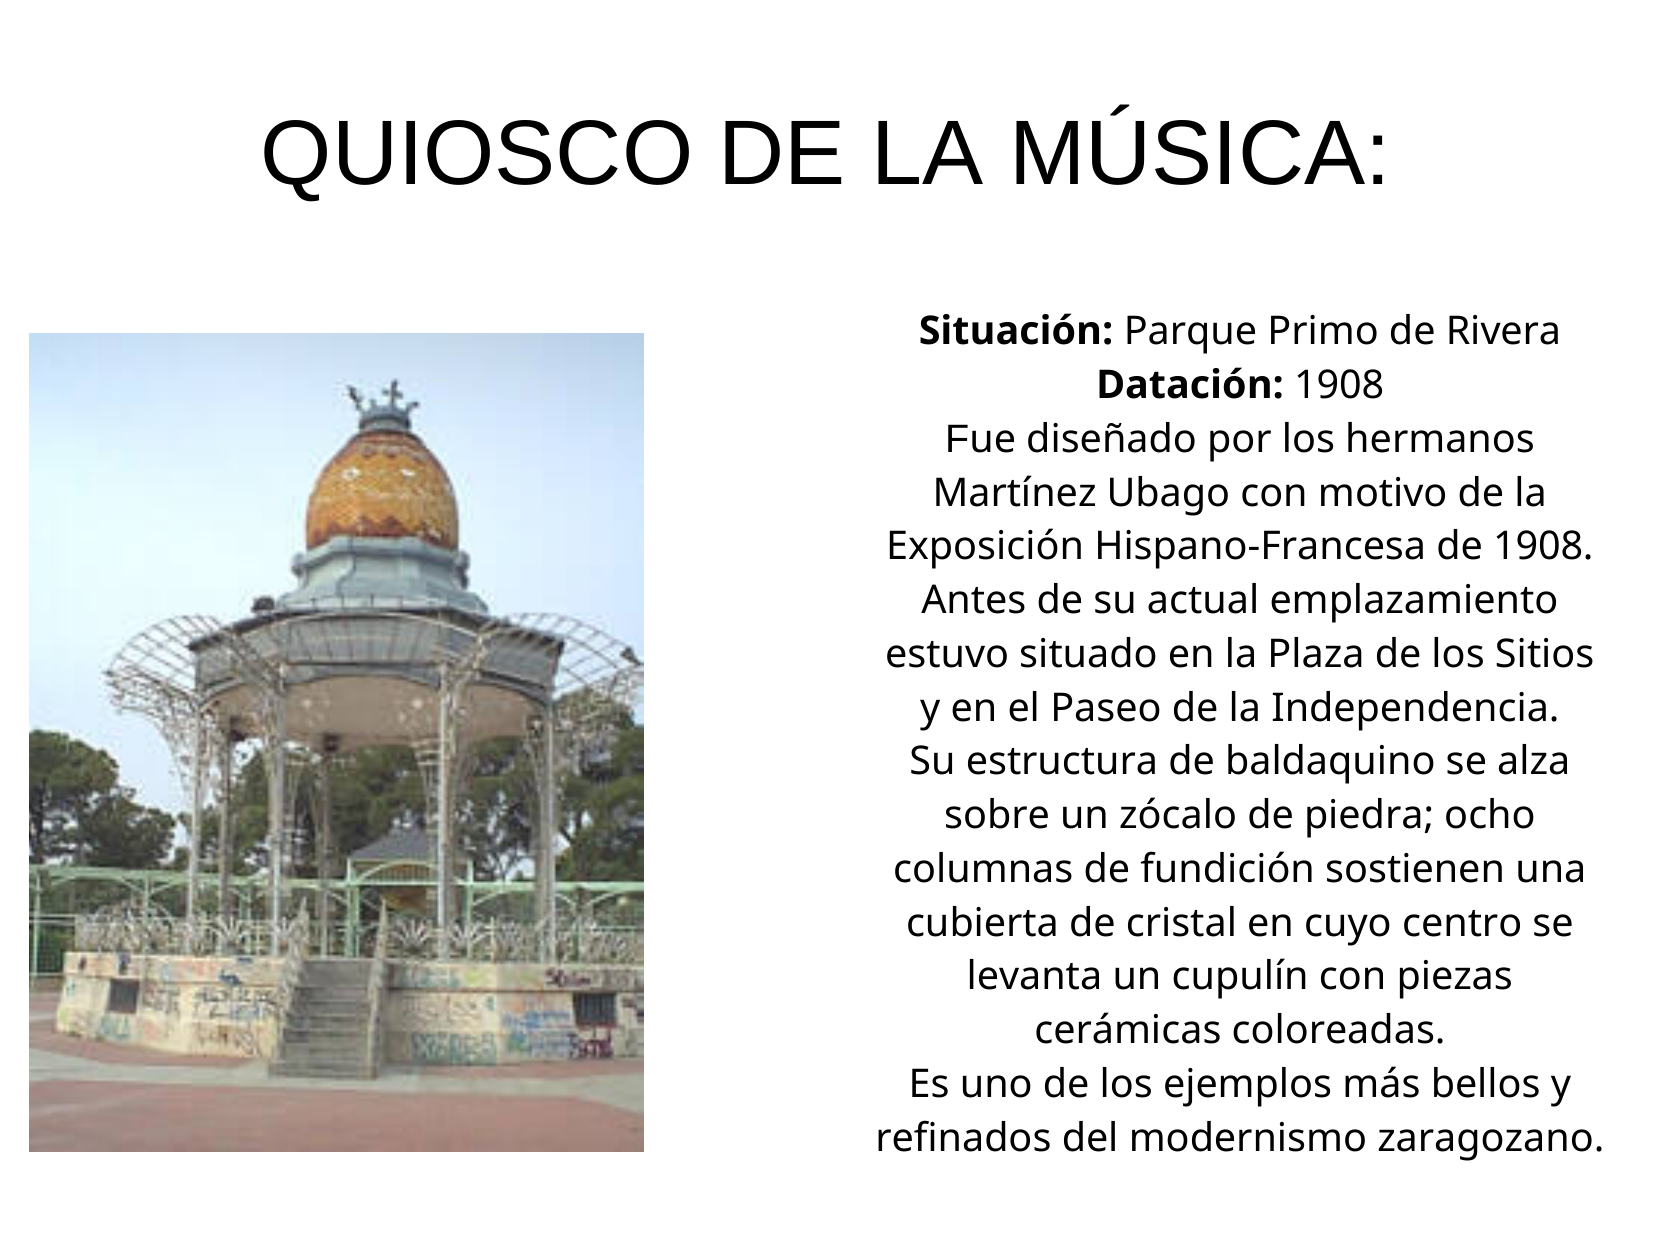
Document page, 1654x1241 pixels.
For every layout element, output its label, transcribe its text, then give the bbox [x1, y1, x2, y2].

picture [29, 333, 644, 1152]
title QUIOSCO DE LA MÚSICA: [82, 49, 1571, 257]
text_box Situación: Parque Primo de Rivera Datación: 1908 Fue diseñado por los hermanos Martínez Ubago con motivo de la Exposición Hispano-Francesa de 1908. Antes de su actual emplazamiento estuvo situado en la Plaza de los Sitios y en el Paseo de la Independencia. Su estructura de baldaquino se alza sobre un zócalo de piedra; ocho columnas de fundición sostienen una cubierta de cristal en cuyo centro se levanta un cupulín con piezas cerámicas coloreadas. Es uno de los ejemplos más bellos y refinados del modernismo zaragozano. [856, 295, 1625, 1241]
